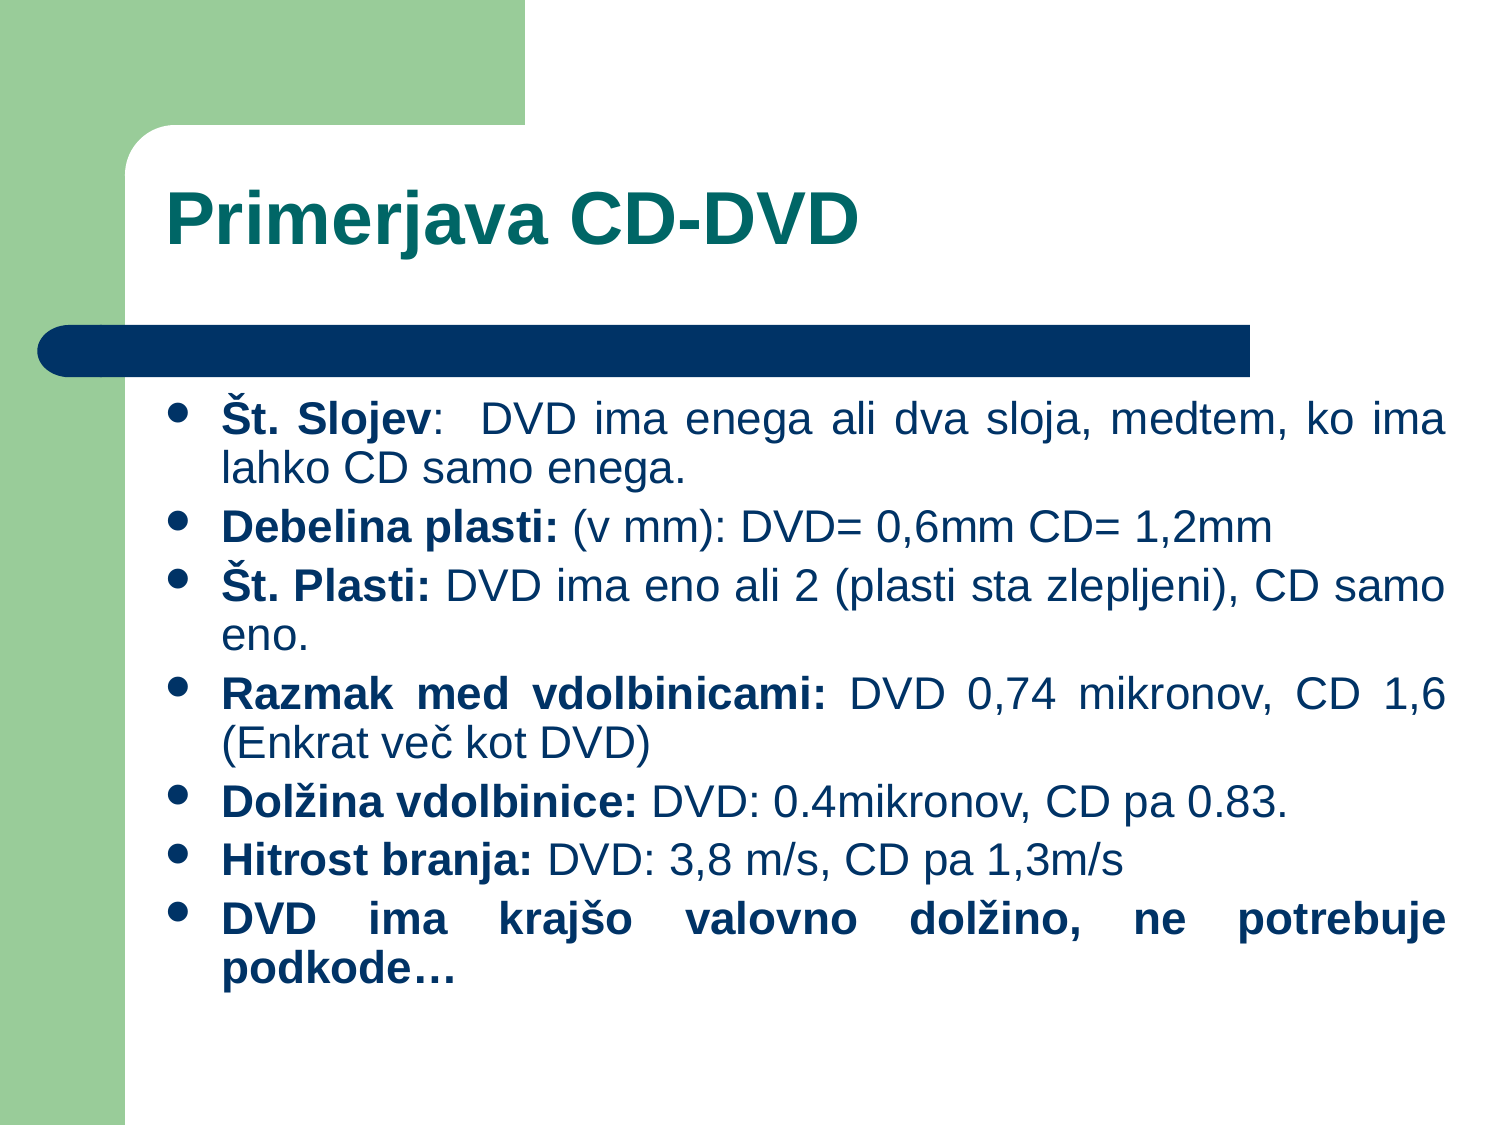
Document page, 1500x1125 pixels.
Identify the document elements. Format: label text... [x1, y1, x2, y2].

title Primerjava CD-DVD [150, 169, 1463, 269]
list Št. Slojev: DVD ima enega ali dva sloja, medtem, ko ima lahko CD samo enega. Debelina plasti: (v mm): DVD= 0,6mm CD= 1,2mm Št. Plasti: DVD ima eno ali 2 (plasti sta zlepljeni), CD samo eno. Razmak med vdolbinicami: DVD 0,74 mikronov, CD 1,6 (Enkrat več kot DVD) Dolžina vdolbinice: DVD: 0.4mikronov, CD pa 0.83. Hitrost branja: DVD: 3,8 m/s, CD pa 1,3m/s DVD ima krajšo valovno dolžino, ne potrebuje podkode… [150, 387, 1463, 1000]
